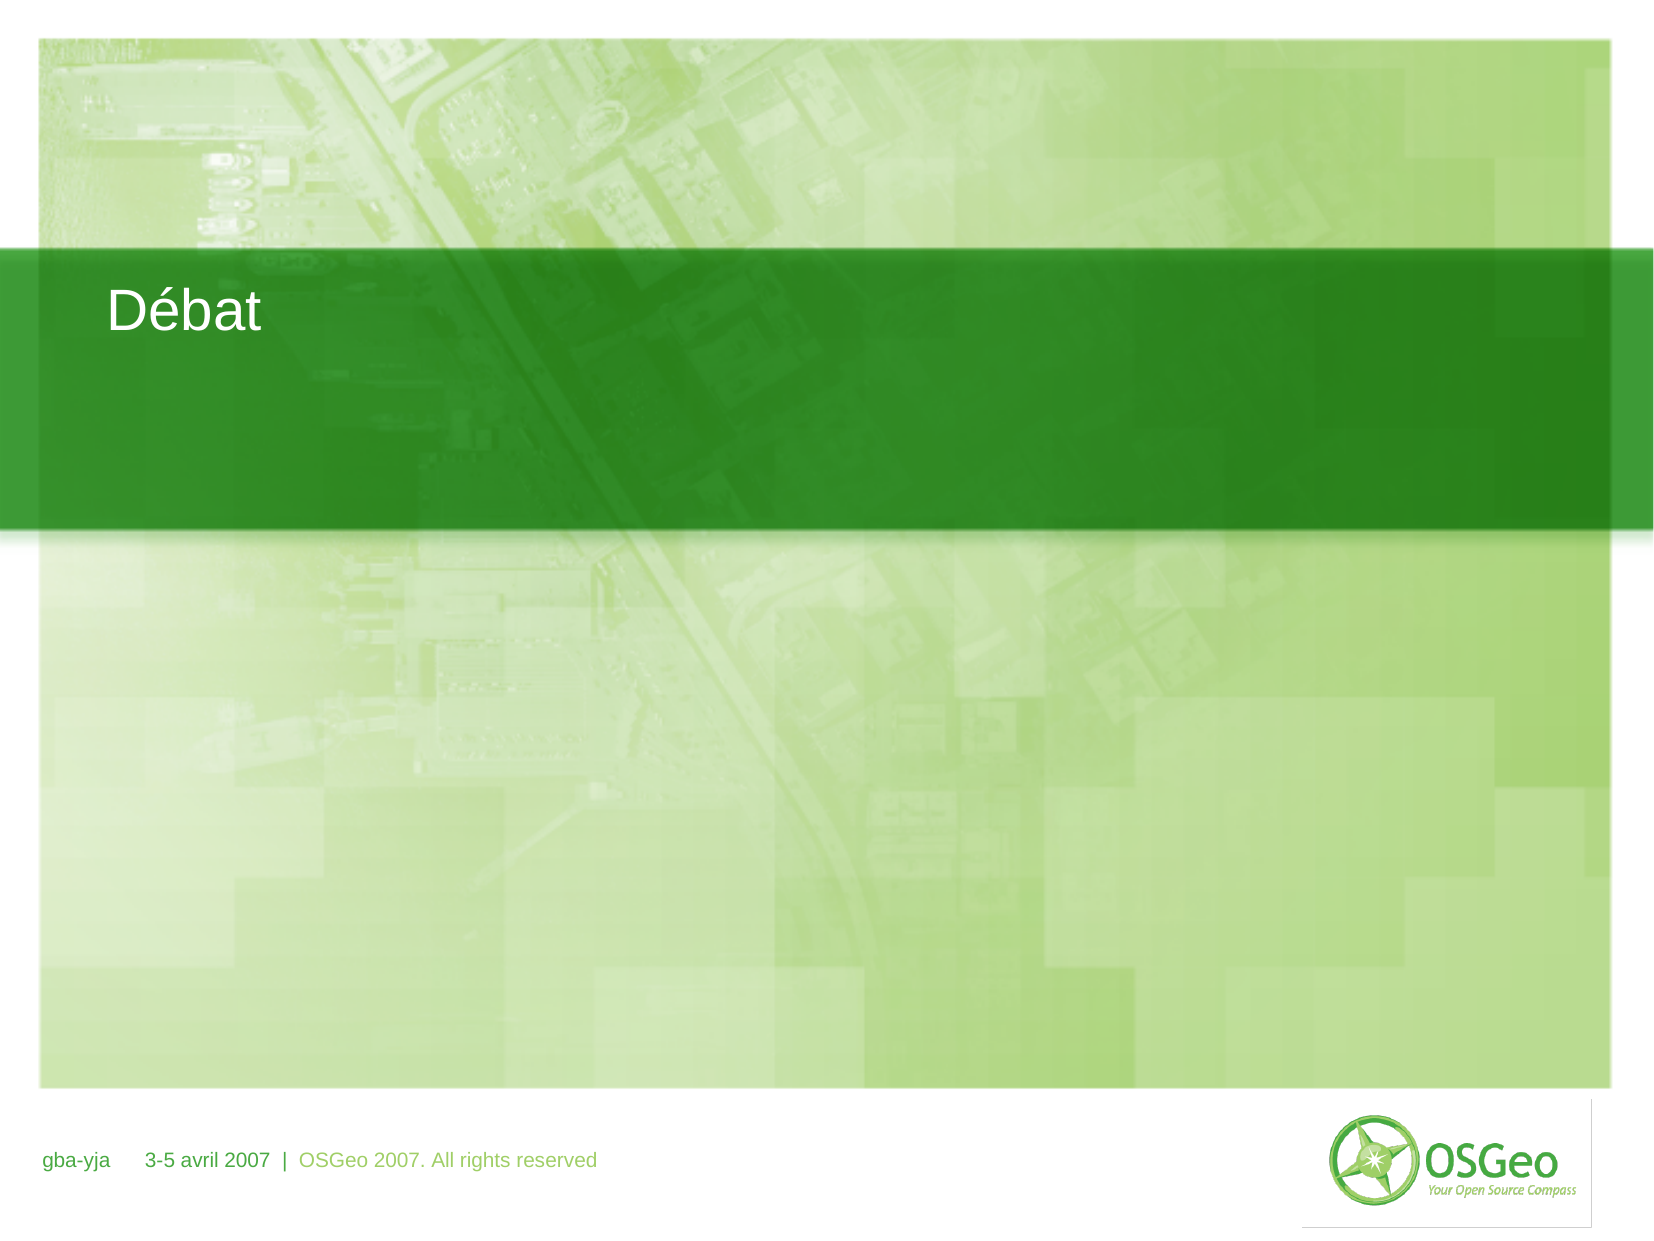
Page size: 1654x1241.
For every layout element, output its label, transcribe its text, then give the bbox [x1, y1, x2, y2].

title Débat [88, 206, 1548, 414]
picture [0, 1, 1654, 1241]
